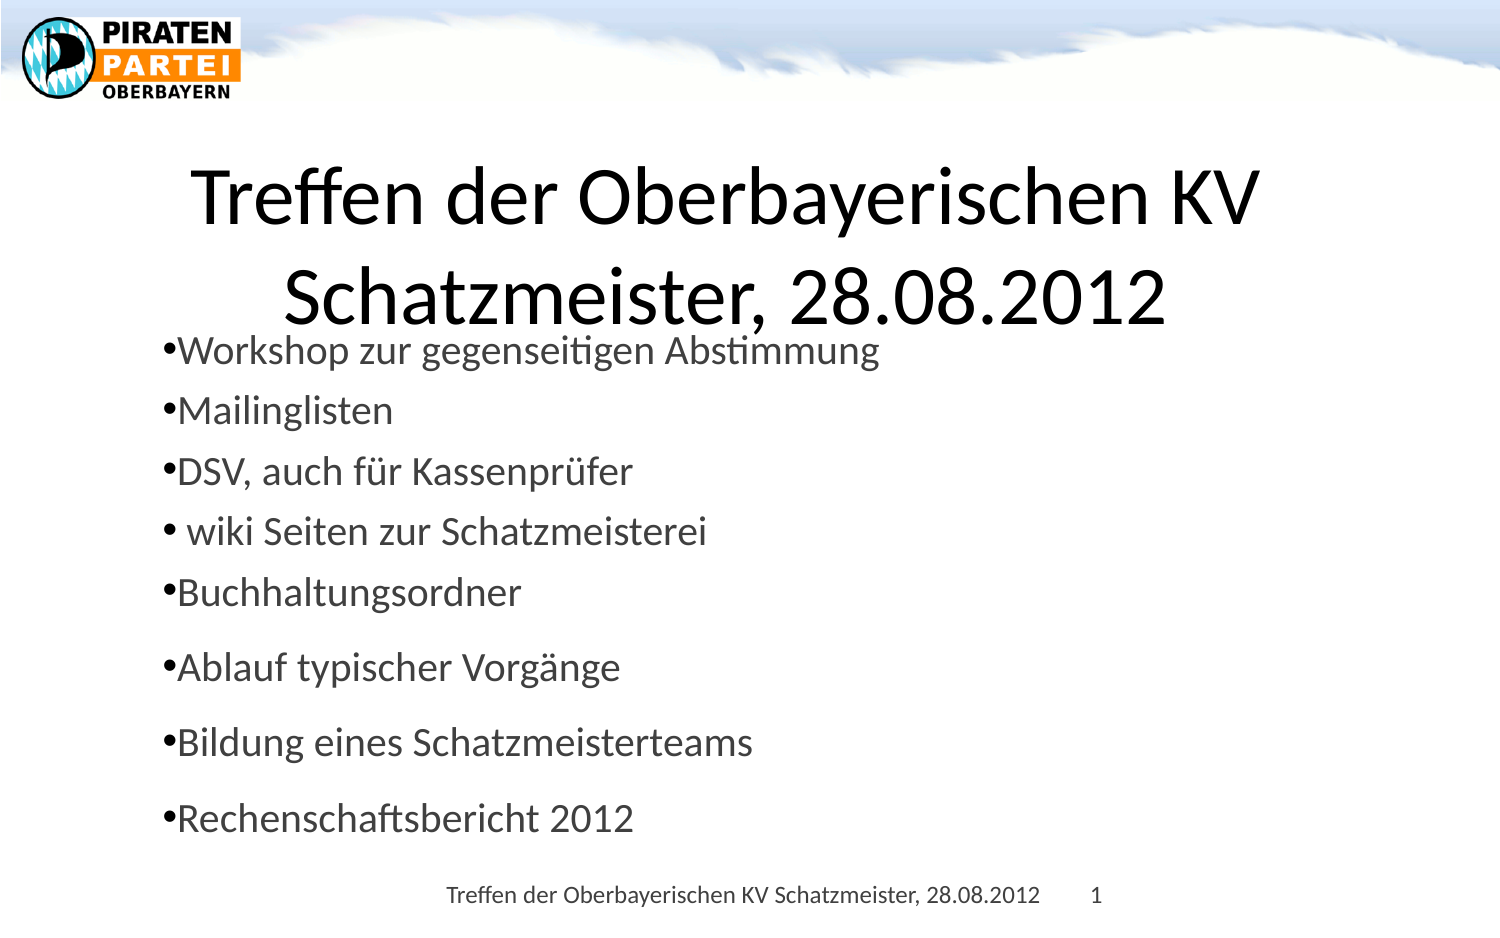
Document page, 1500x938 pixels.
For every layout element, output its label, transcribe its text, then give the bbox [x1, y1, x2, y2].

text_box [1074, 868, 1426, 919]
text_box Treffen der Oberbayerischen KV Schatzmeister, 28.08.2012 [383, 868, 1074, 919]
subtitle Workshop zur gegenseitigen Abstimmung Mailinglisten DSV, auch für Kassenprüfer wiki Seiten zur Schatzmeisterei Buchhaltungsordner Ablauf typischer Vorgänge Bildung eines Schatzmeisterteams Rechenschaftsbericht 2012 [147, 315, 1341, 847]
title Treffen der Oberbayerischen KV Schatzmeister, 28.08.2012 [88, 134, 1364, 263]
